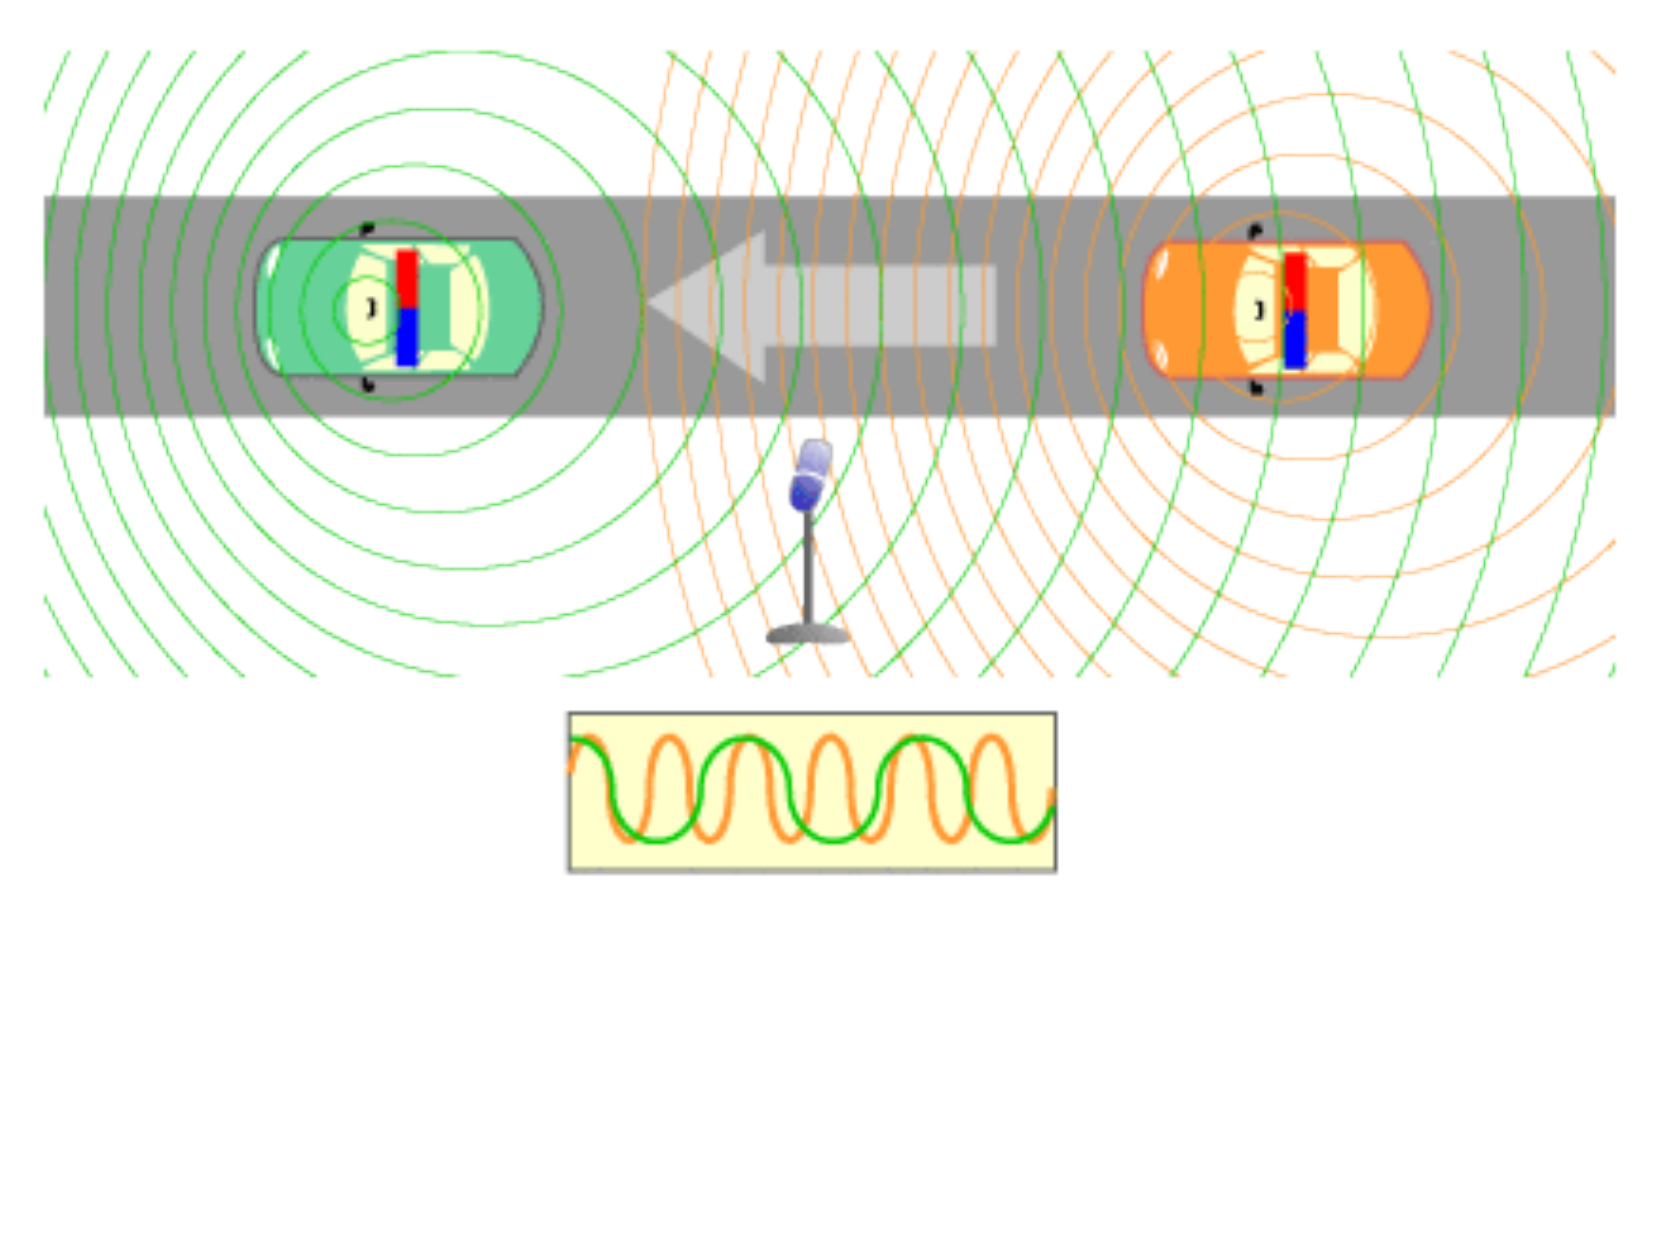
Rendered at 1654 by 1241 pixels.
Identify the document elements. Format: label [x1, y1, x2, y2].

picture [0, 0, 1651, 914]
